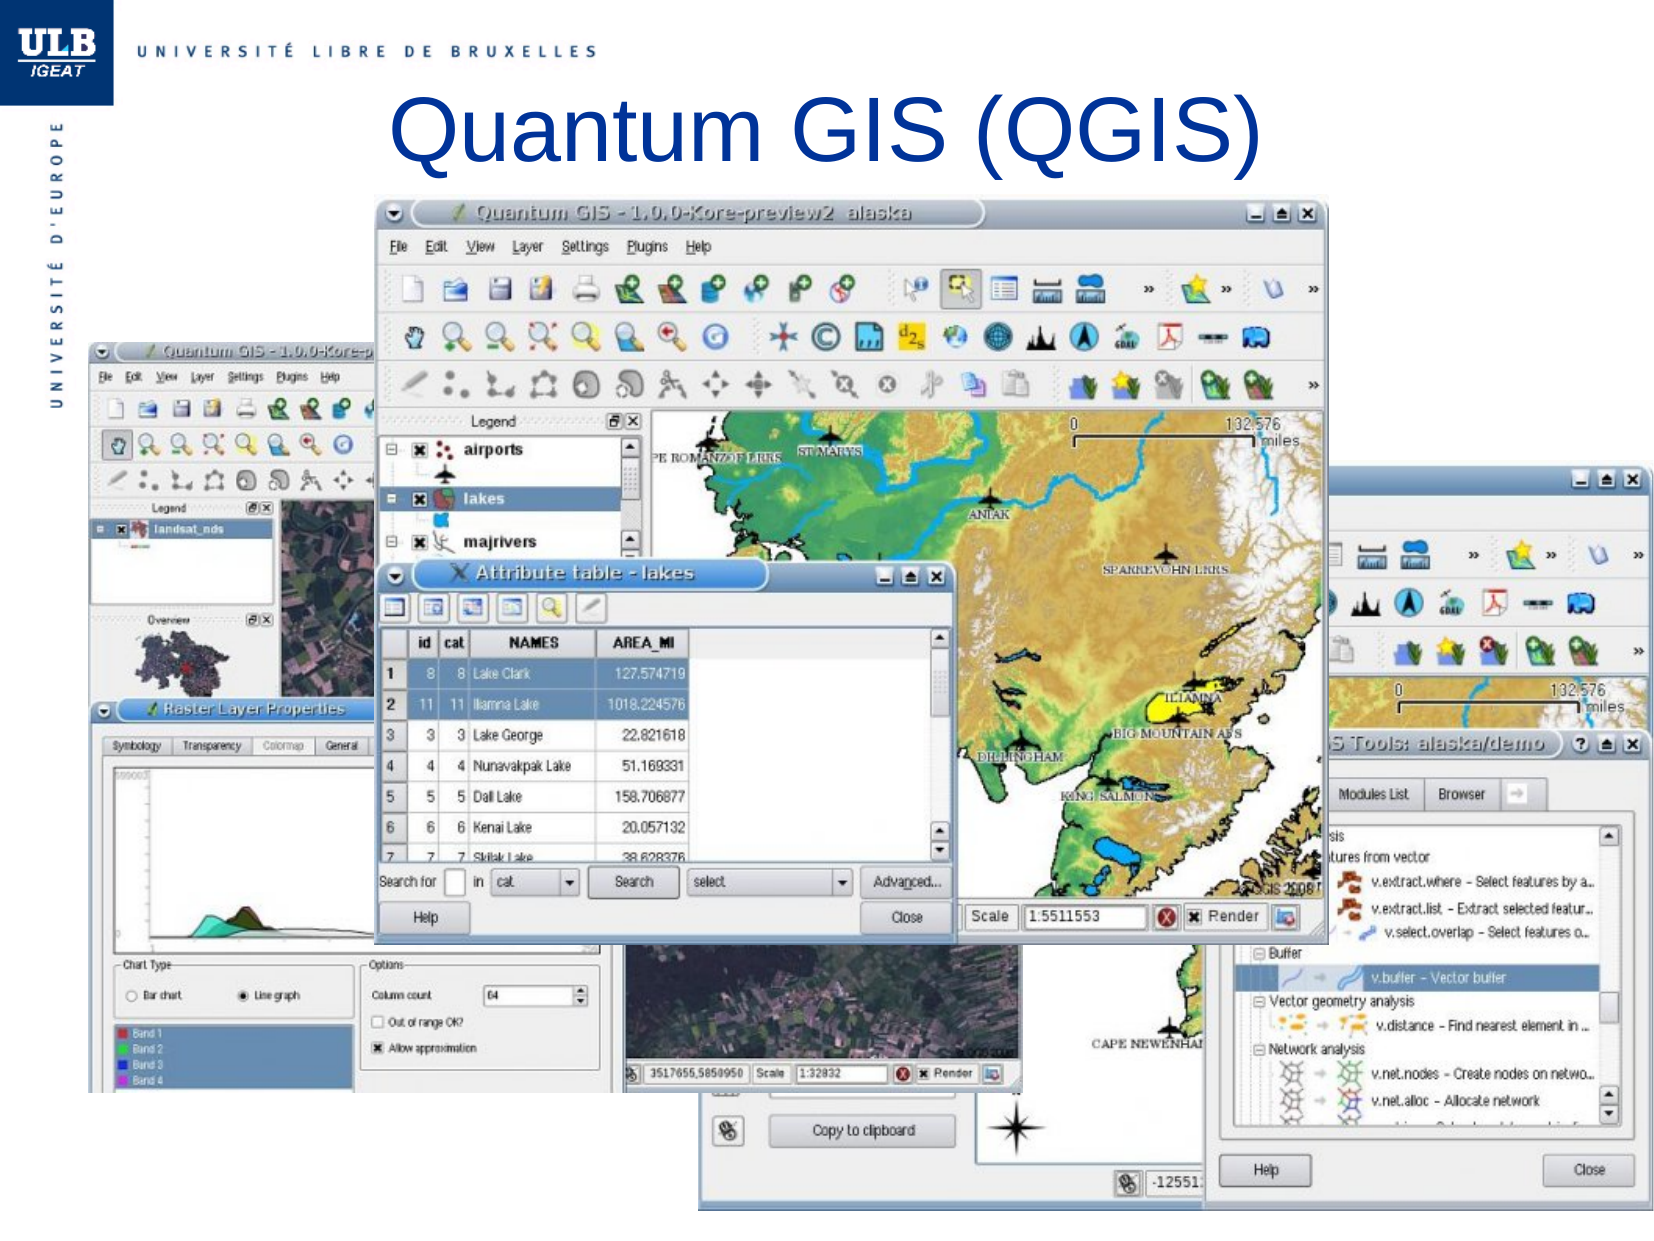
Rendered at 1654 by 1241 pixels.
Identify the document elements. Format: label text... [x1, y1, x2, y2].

picture [0, 0, 1654, 1241]
title Quantum GIS (QGIS) [82, 59, 1571, 207]
